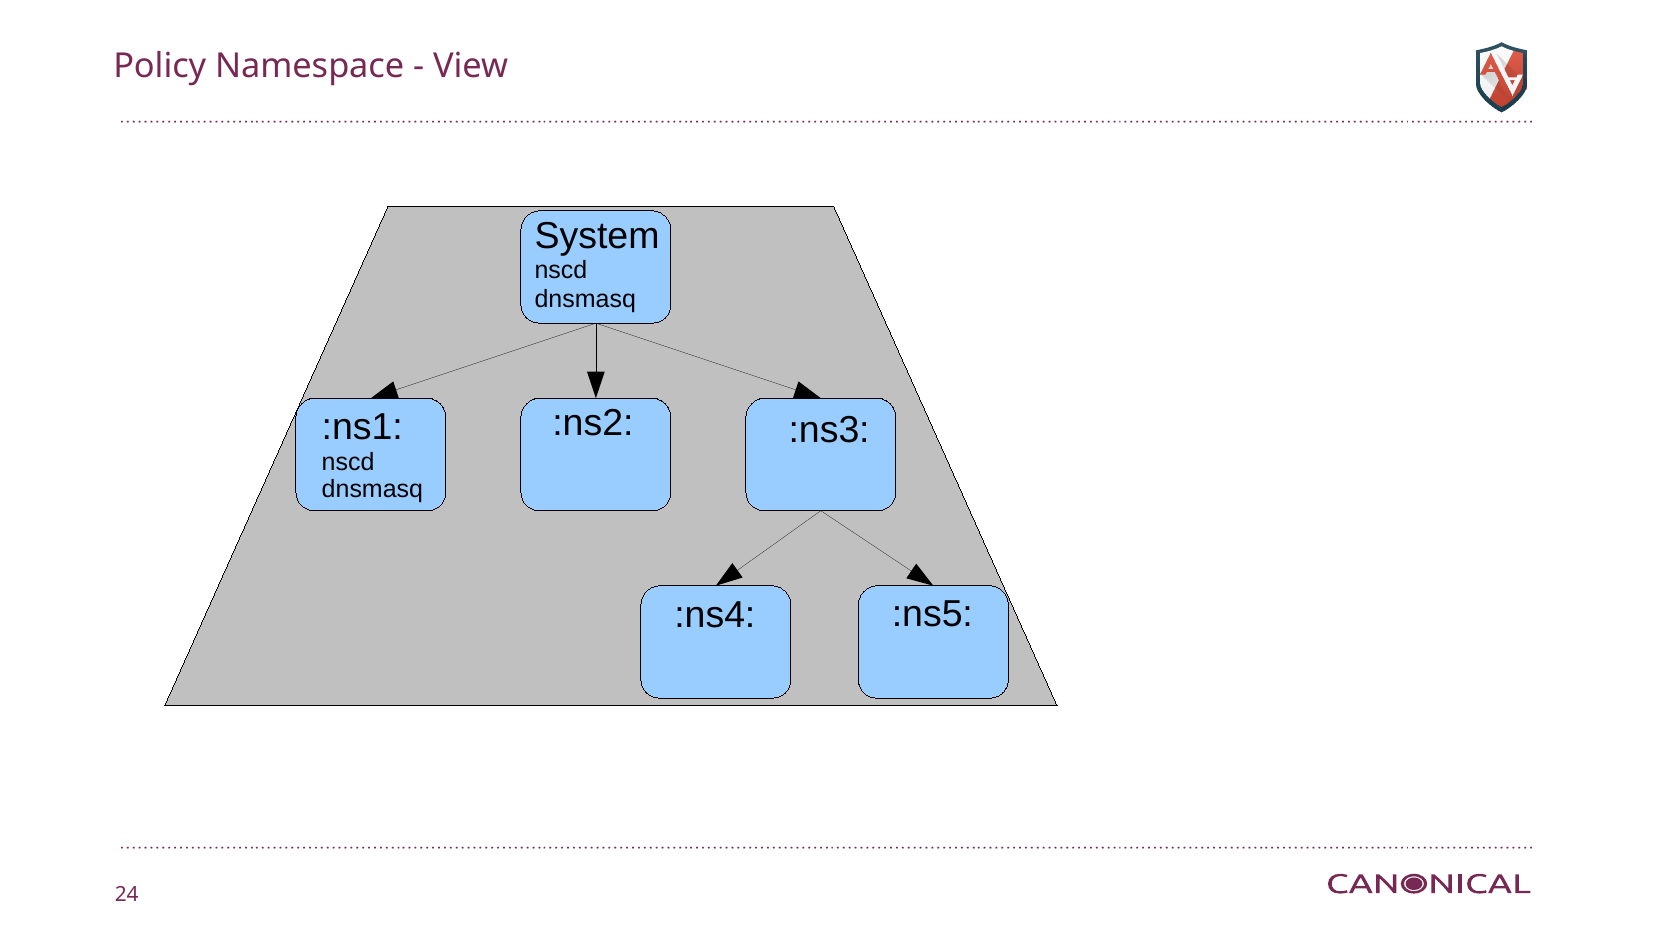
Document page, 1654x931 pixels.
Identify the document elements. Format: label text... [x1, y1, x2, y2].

text_box System nscd dnsmasq [519, 206, 675, 320]
text_box :ns5: [877, 585, 988, 642]
title Policy Namespace - View [113, 48, 1382, 81]
picture [111, 845, 1533, 851]
text_box :ns2: [537, 394, 649, 452]
text_box [164, 206, 1058, 706]
picture [111, 33, 1546, 124]
text_box :ns3: [773, 401, 885, 459]
text_box :ns4: [659, 585, 771, 643]
text_box :ns1: nscd dnsmasq [306, 397, 439, 511]
